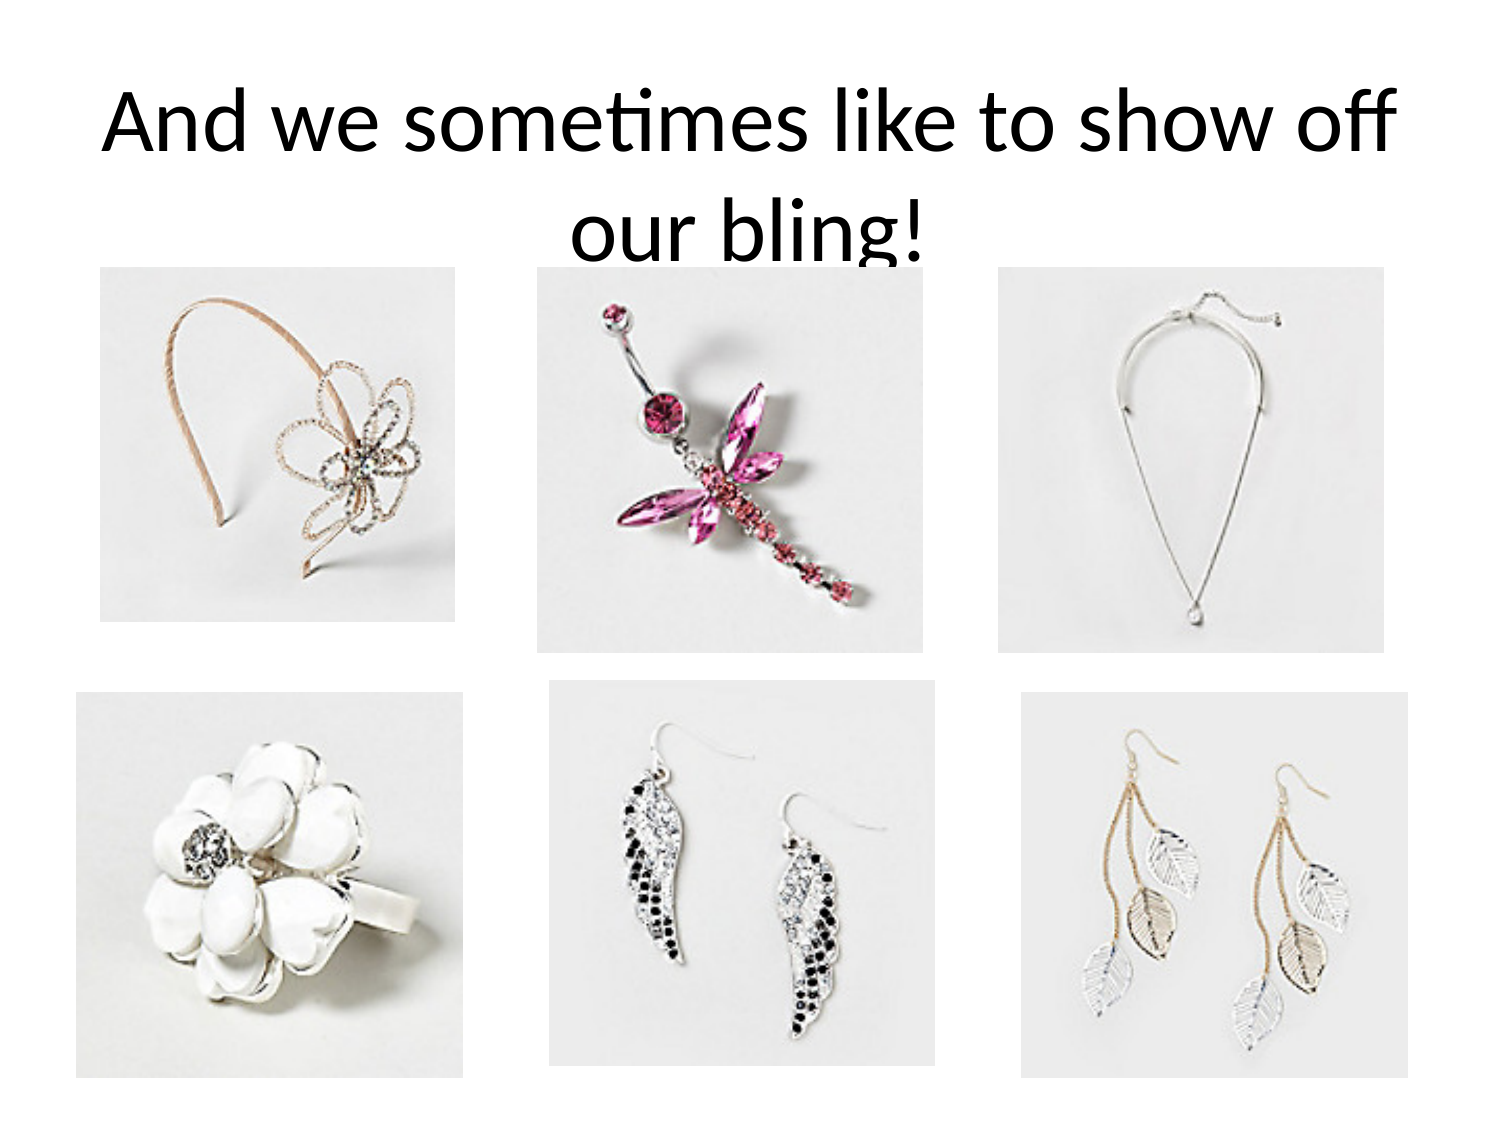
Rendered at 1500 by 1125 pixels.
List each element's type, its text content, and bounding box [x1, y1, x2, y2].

picture [100, 267, 455, 622]
picture [537, 267, 923, 653]
picture [549, 680, 935, 1066]
title And we sometimes like to show off our bling! [75, 45, 1425, 288]
picture [76, 692, 463, 1078]
picture [1021, 692, 1408, 1078]
picture [998, 267, 1384, 653]
